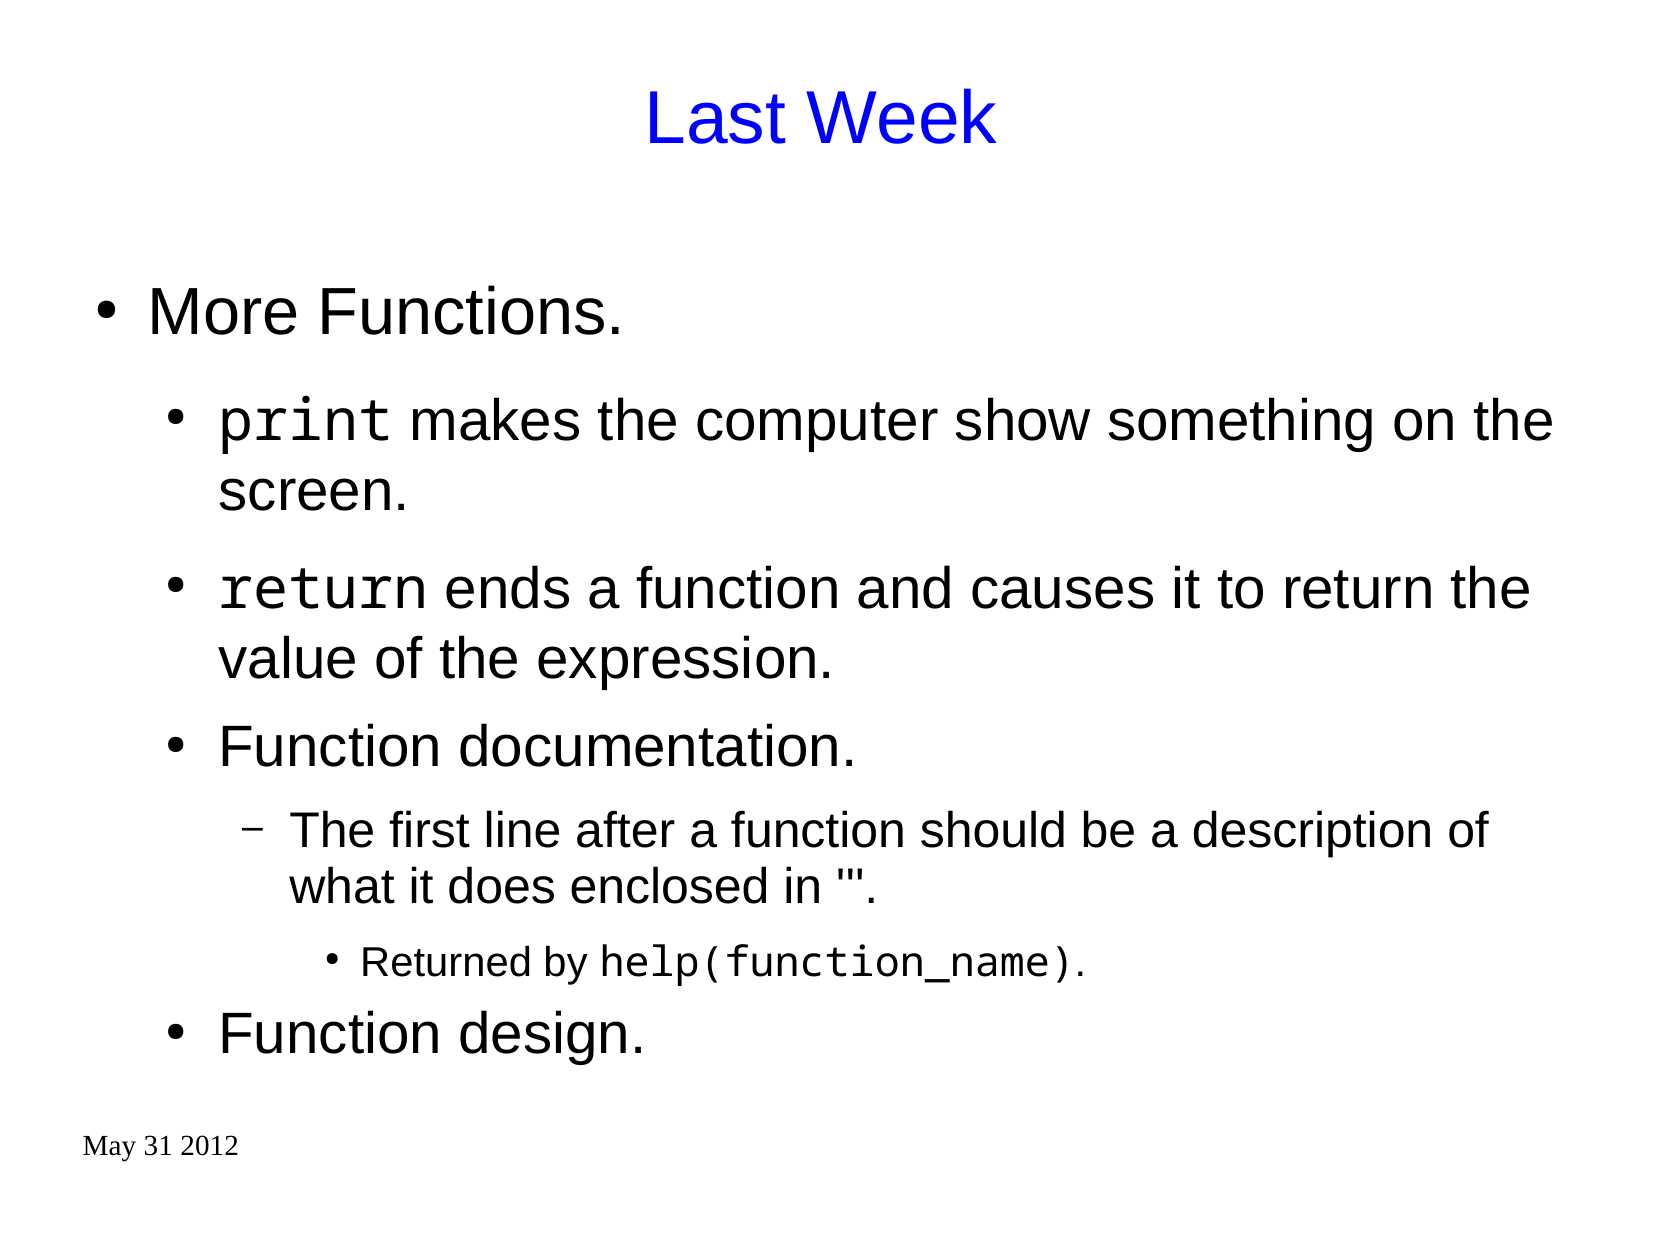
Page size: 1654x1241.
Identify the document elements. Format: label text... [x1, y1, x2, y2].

list More Functions. print makes the computer show something on the screen. return ends a function and causes it to return the value of the expression. Function documentation. The first line after a function should be a description of what it does enclosed in '''. Returned by help(function_name). Function design. [76, 274, 1565, 1093]
title Last Week [76, 58, 1565, 178]
